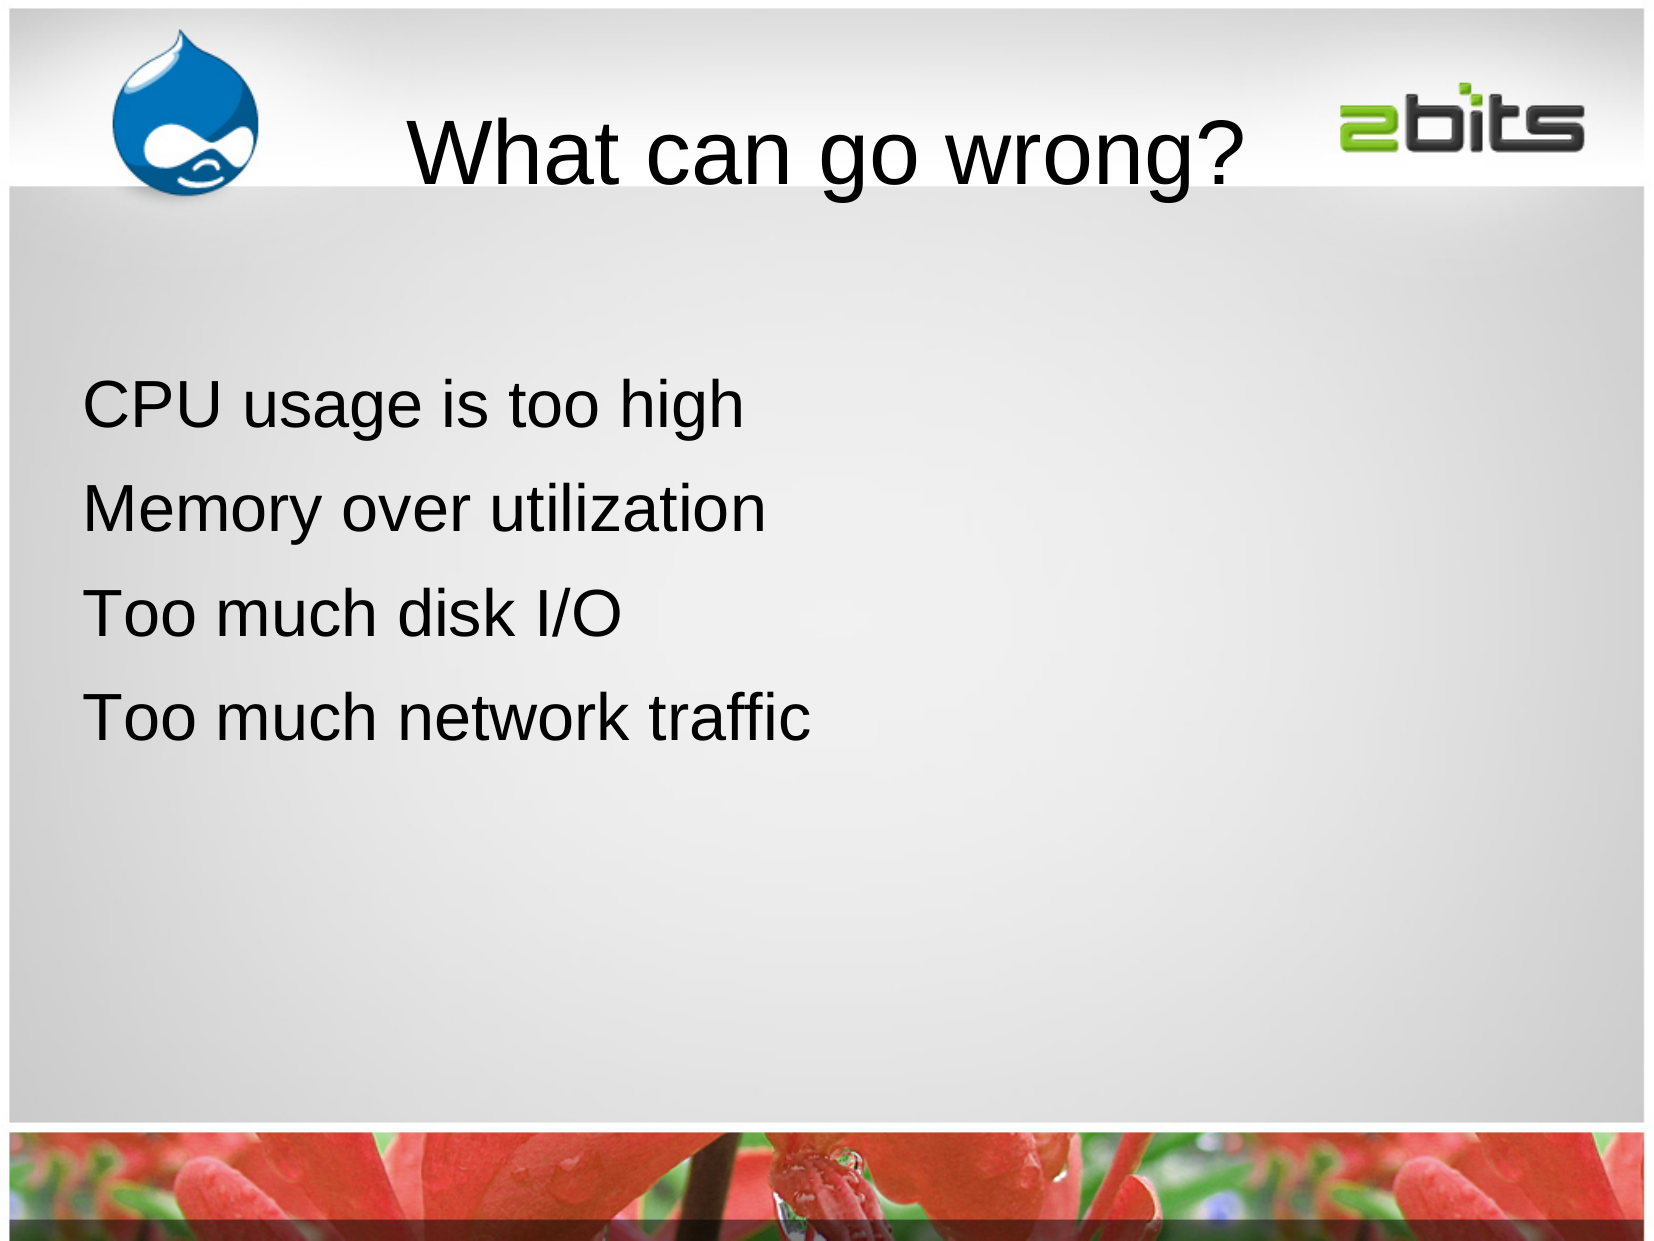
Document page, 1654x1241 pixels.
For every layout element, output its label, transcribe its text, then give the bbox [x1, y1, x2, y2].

title What can go wrong? [82, 49, 1571, 257]
list CPU usage is too high Memory over utilization Too much disk I/O Too much network traffic [82, 366, 1571, 993]
picture [0, 0, 1654, 1241]
